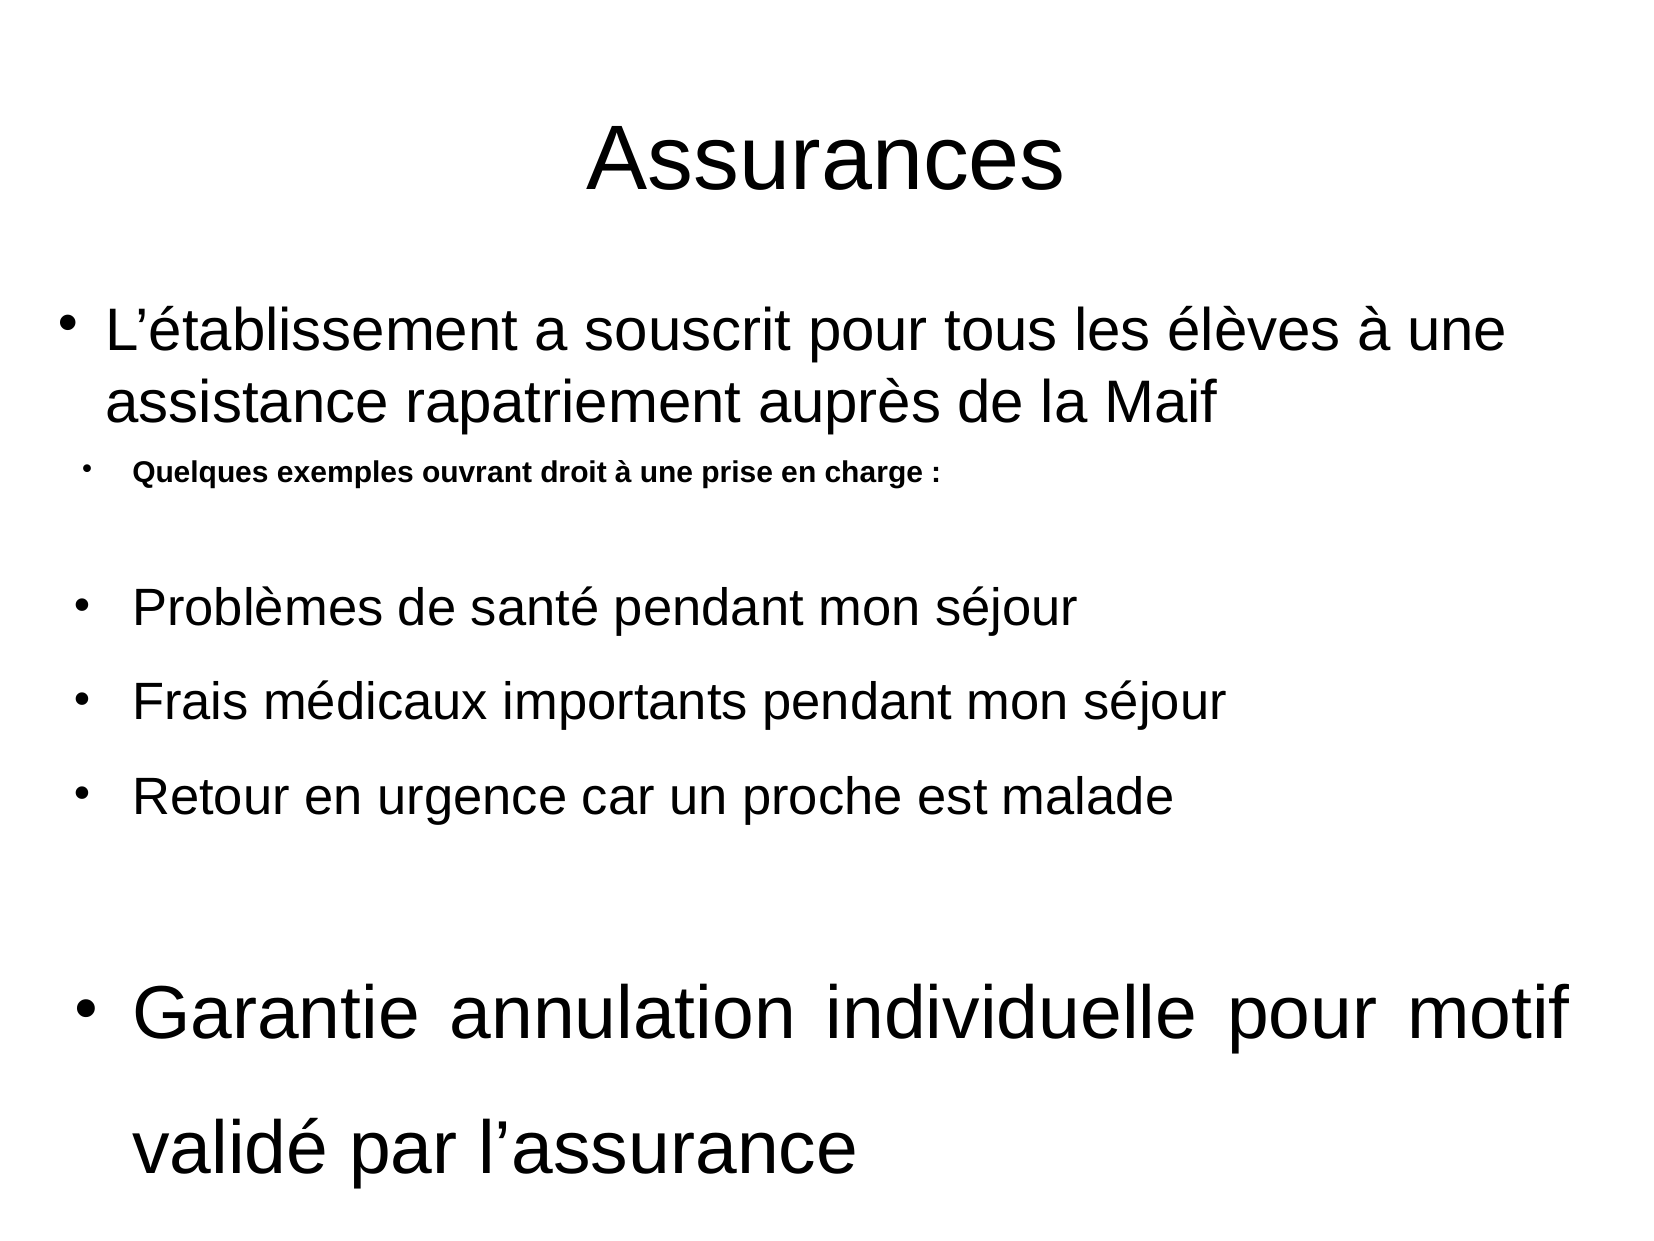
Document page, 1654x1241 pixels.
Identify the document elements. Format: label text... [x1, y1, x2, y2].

text_box L’établissement a souscrit pour tous les élèves à une assistance rapatriement auprès de la Maif Quelques exemples ouvrant droit à une prise en charge : Problèmes de santé pendant mon séjour Frais médicaux importants pendant mon séjour Retour en urgence car un proche est malade Garantie annulation individuelle pour motif validé par l’assurance [41, 290, 1571, 1191]
text_box Assurances [82, 49, 1571, 257]
